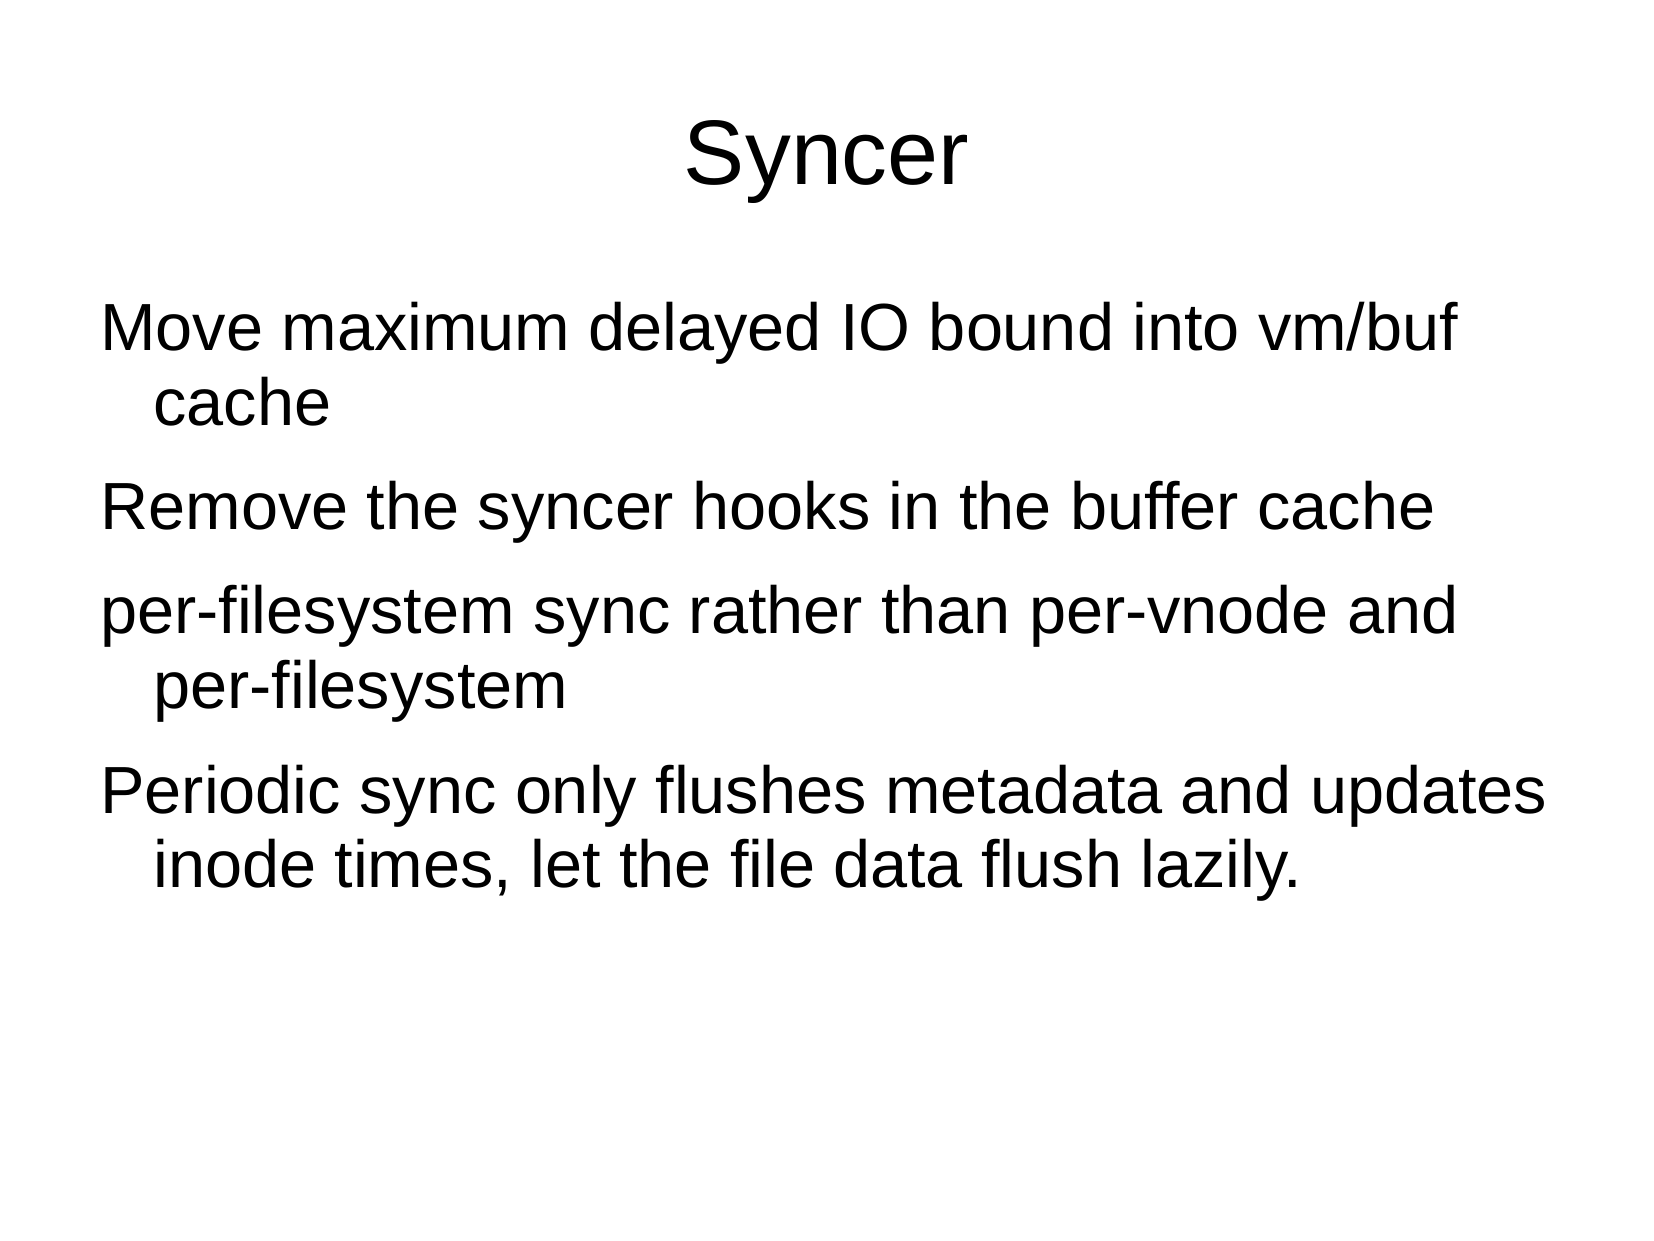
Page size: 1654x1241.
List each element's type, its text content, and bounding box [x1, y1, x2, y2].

list Move maximum delayed IO bound into vm/buf cache Remove the syncer hooks in the buffer cache per-filesystem sync rather than per-vnode and per-filesystem Periodic sync only flushes metadata and updates inode times, let the file data flush lazily. [82, 290, 1571, 1094]
title Syncer [82, 56, 1571, 250]
